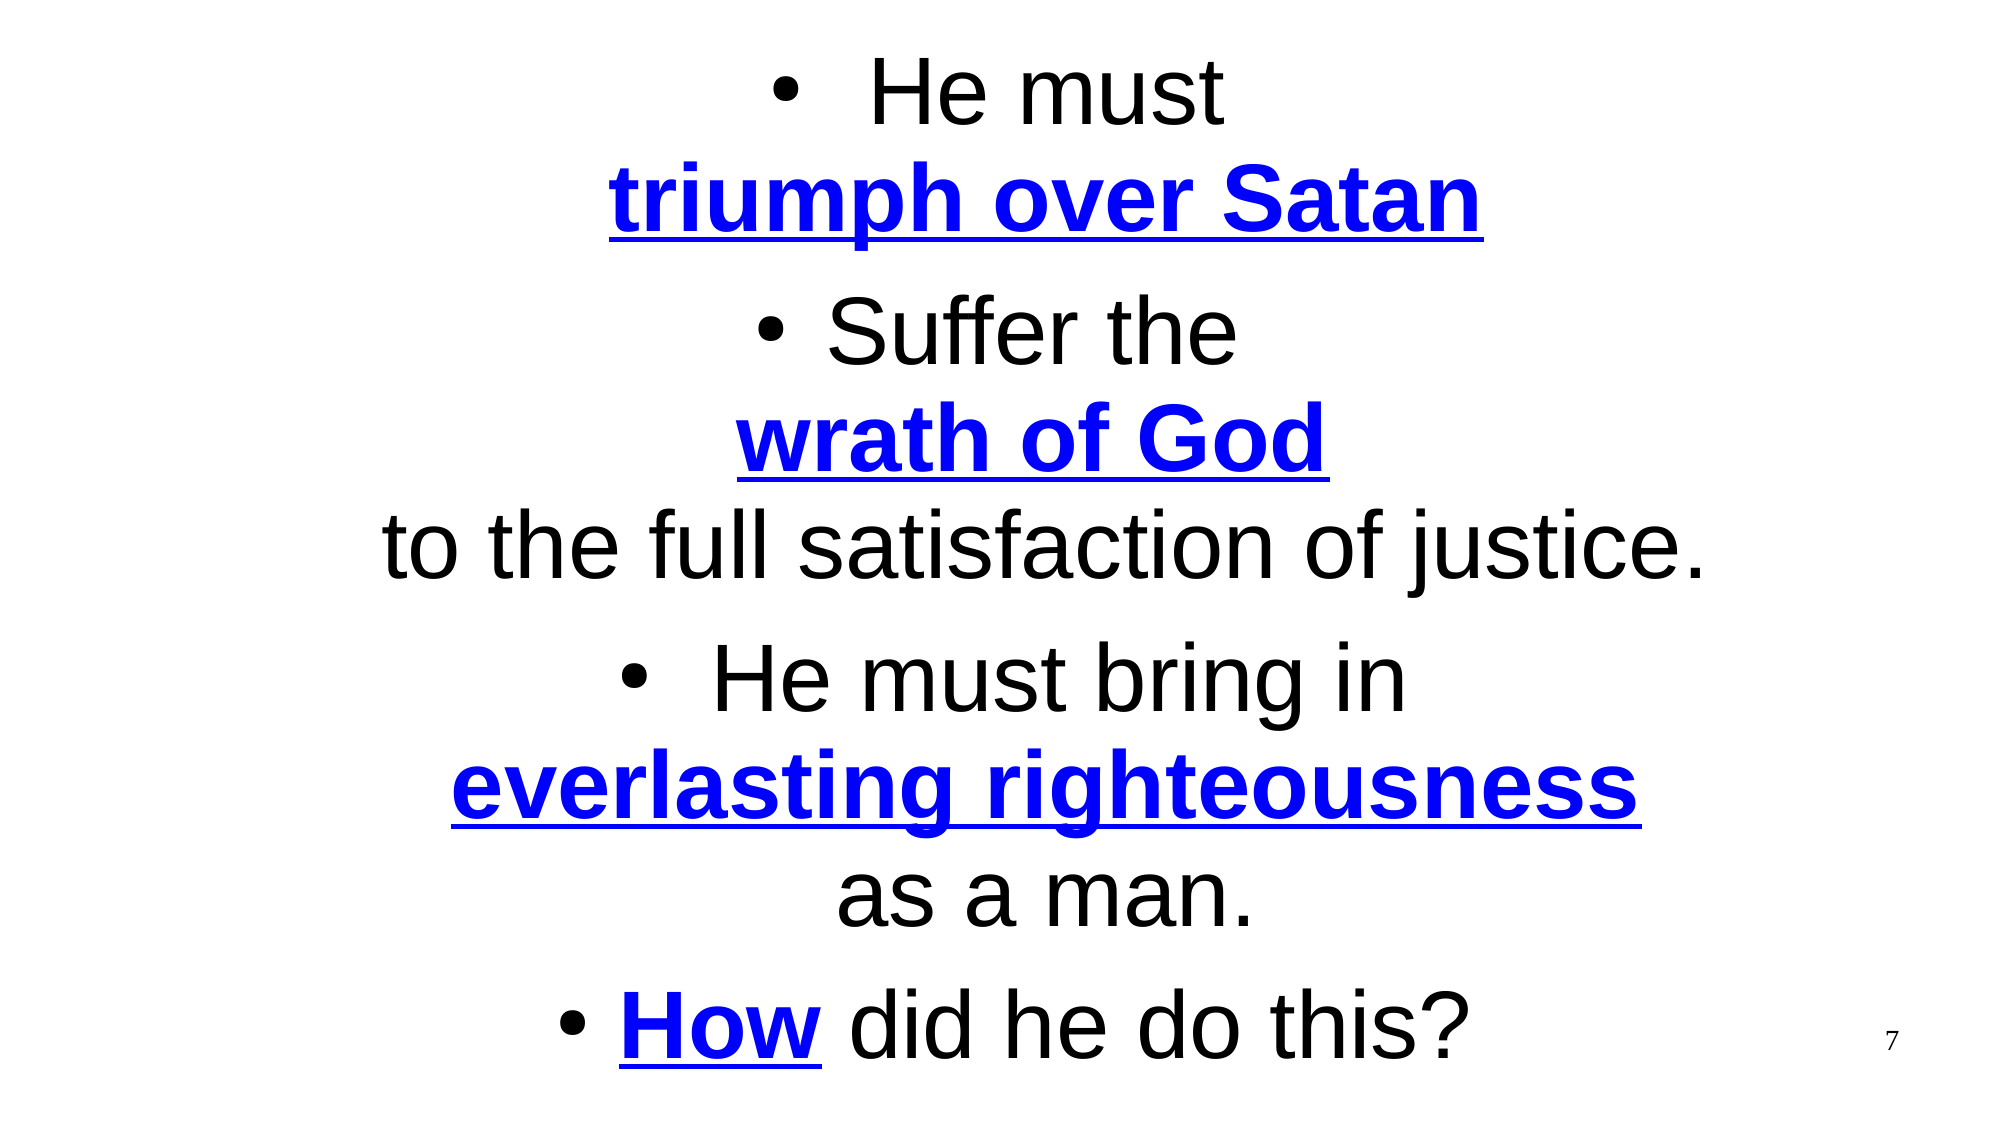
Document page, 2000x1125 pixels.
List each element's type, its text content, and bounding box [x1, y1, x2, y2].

list He must triumph over Satan Suffer the wrath of God to the full satisfaction of justice. He must bring in everlasting righteousness as a man. How did he do this? [37, 37, 1988, 1088]
